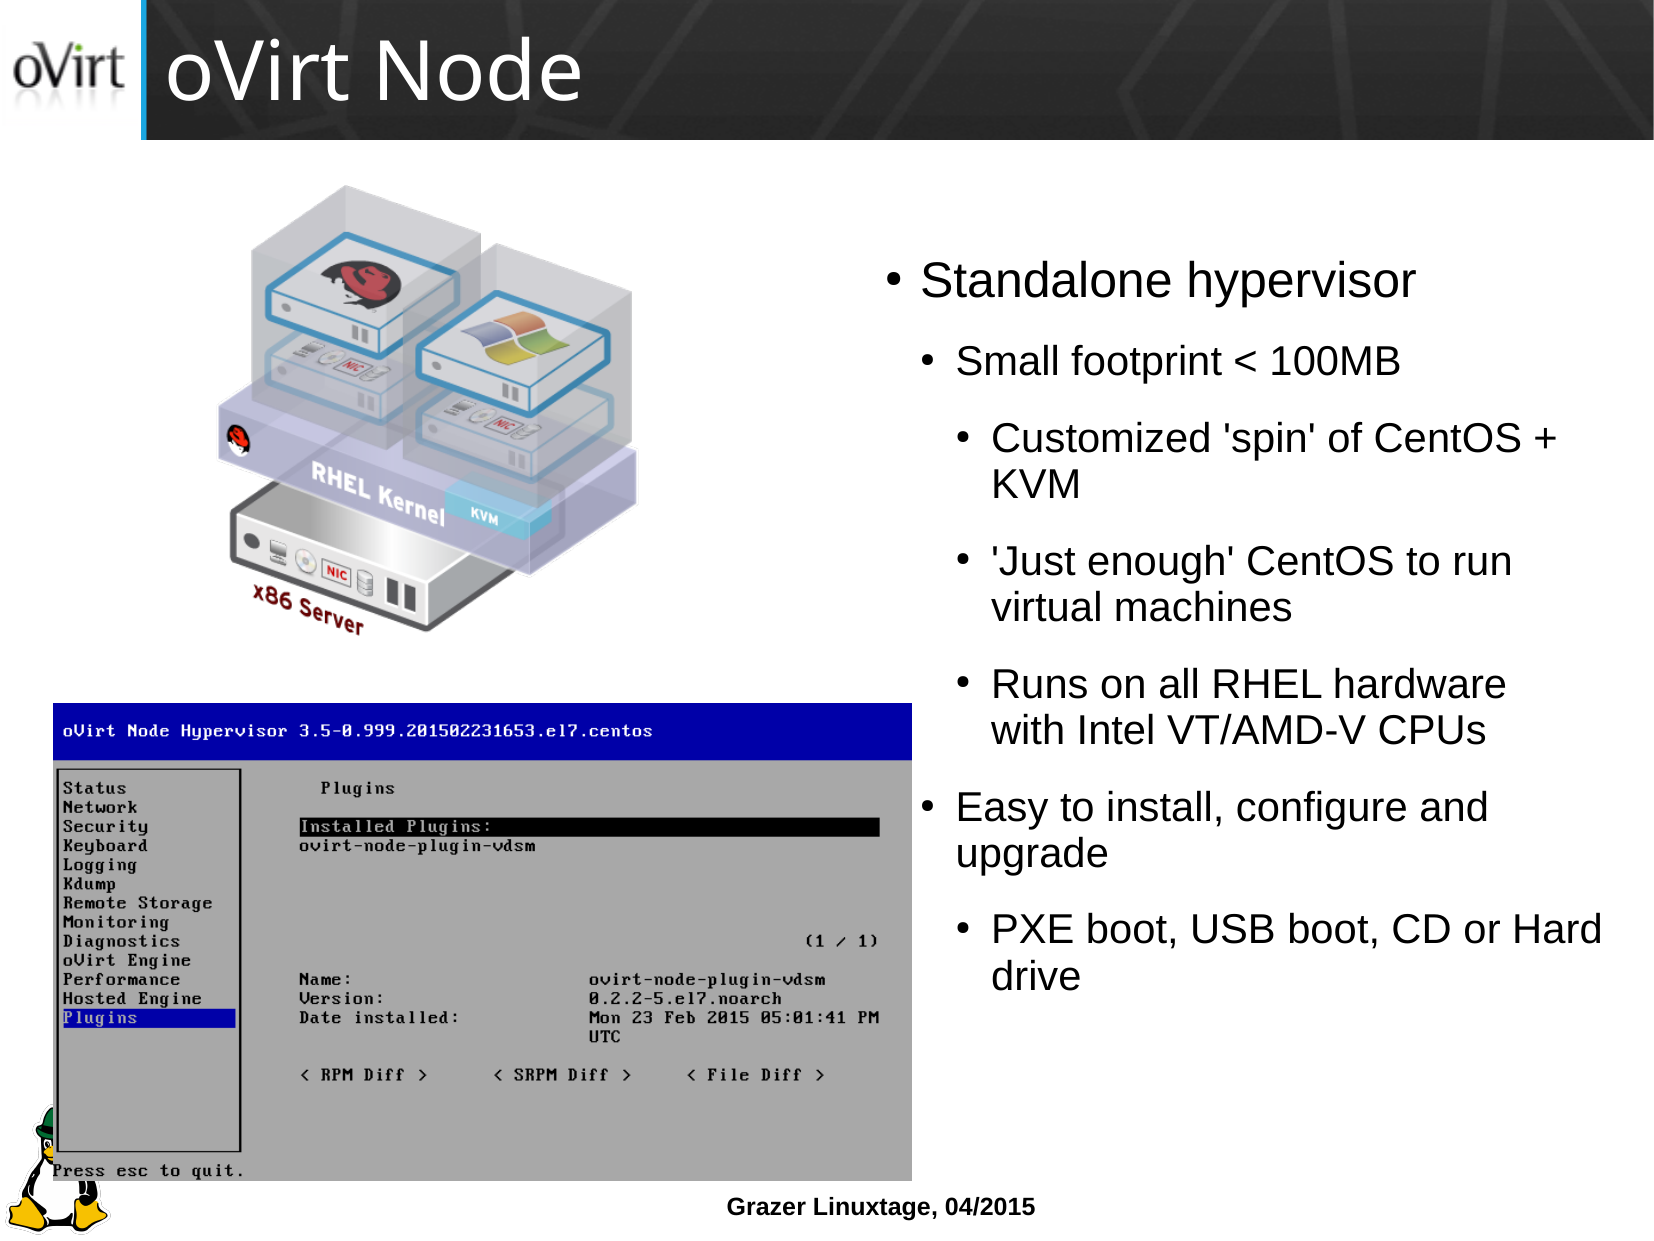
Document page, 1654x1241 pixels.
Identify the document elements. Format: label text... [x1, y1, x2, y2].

picture [5, 703, 912, 1235]
text_box Standalone hypervisor Small footprint < 100MB Customized 'spin' of CentOS + KVM 'Just enough' CentOS to run virtual machines Runs on all RHEL hardware with Intel VT/AMD-V CPUs Easy to install, configure and upgrade PXE boot, USB boot, CD or Hard drive [870, 244, 1621, 1126]
picture [0, 0, 1654, 140]
picture [199, 184, 640, 646]
title oVirt Node [164, 18, 1653, 119]
